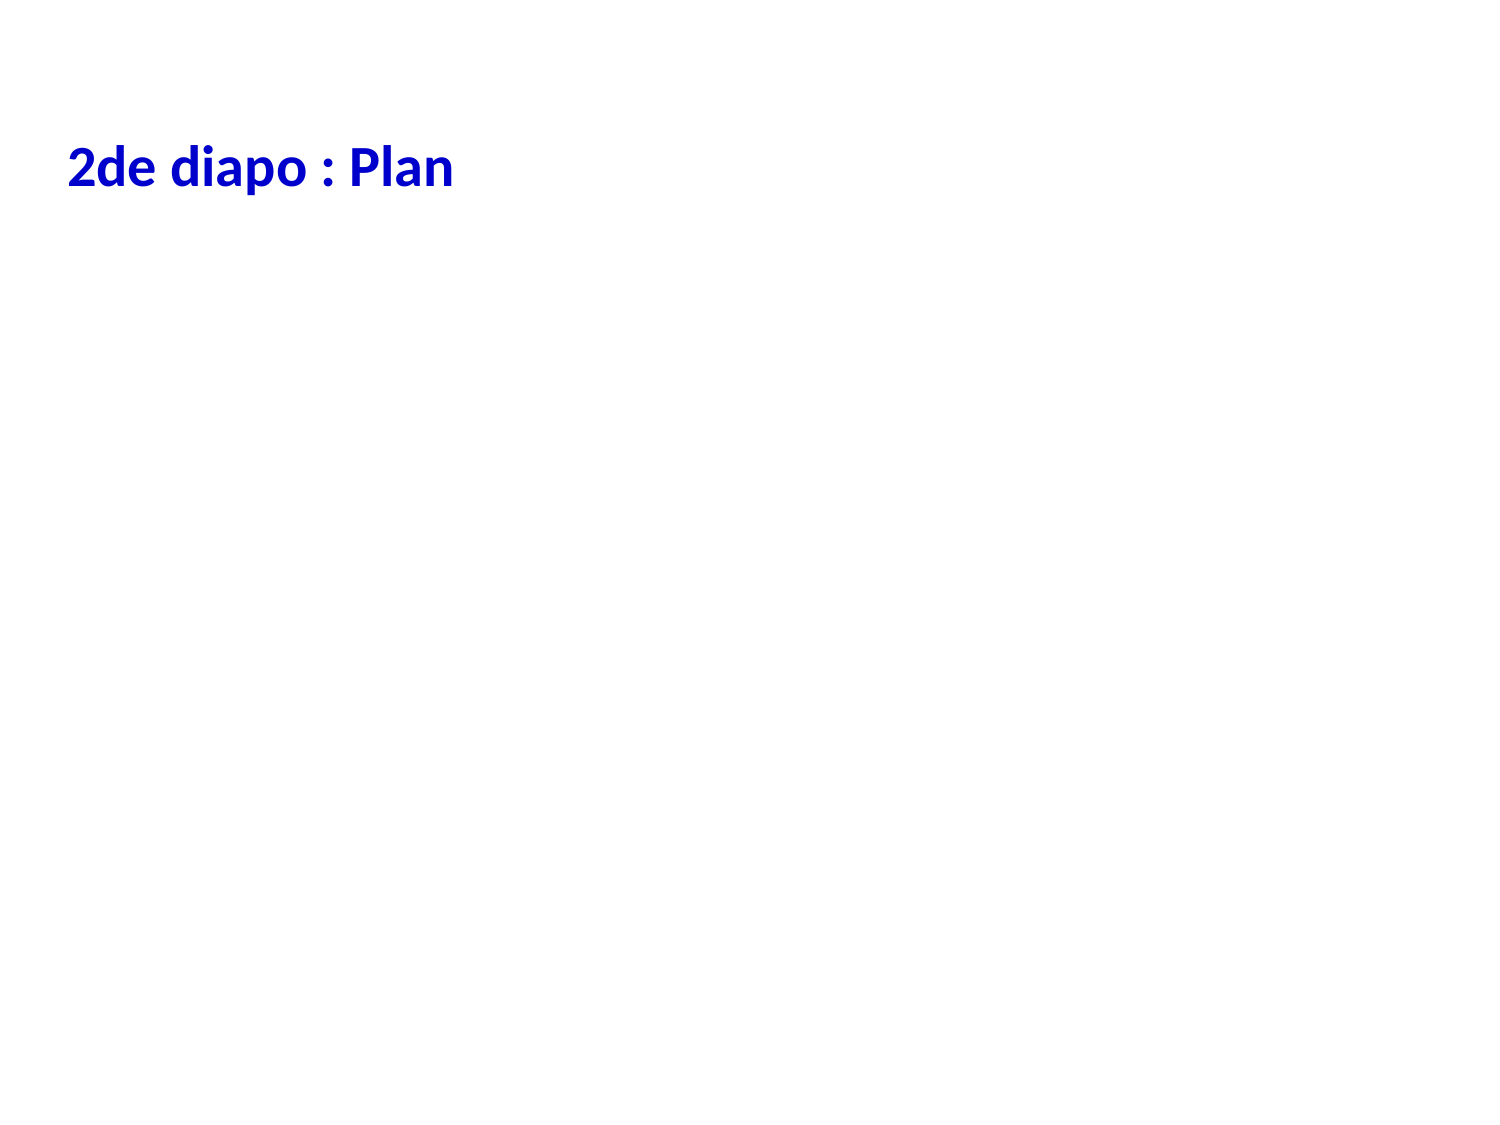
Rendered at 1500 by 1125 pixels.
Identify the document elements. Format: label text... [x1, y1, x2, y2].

title 2de diapo : Plan [67, 107, 1418, 296]
